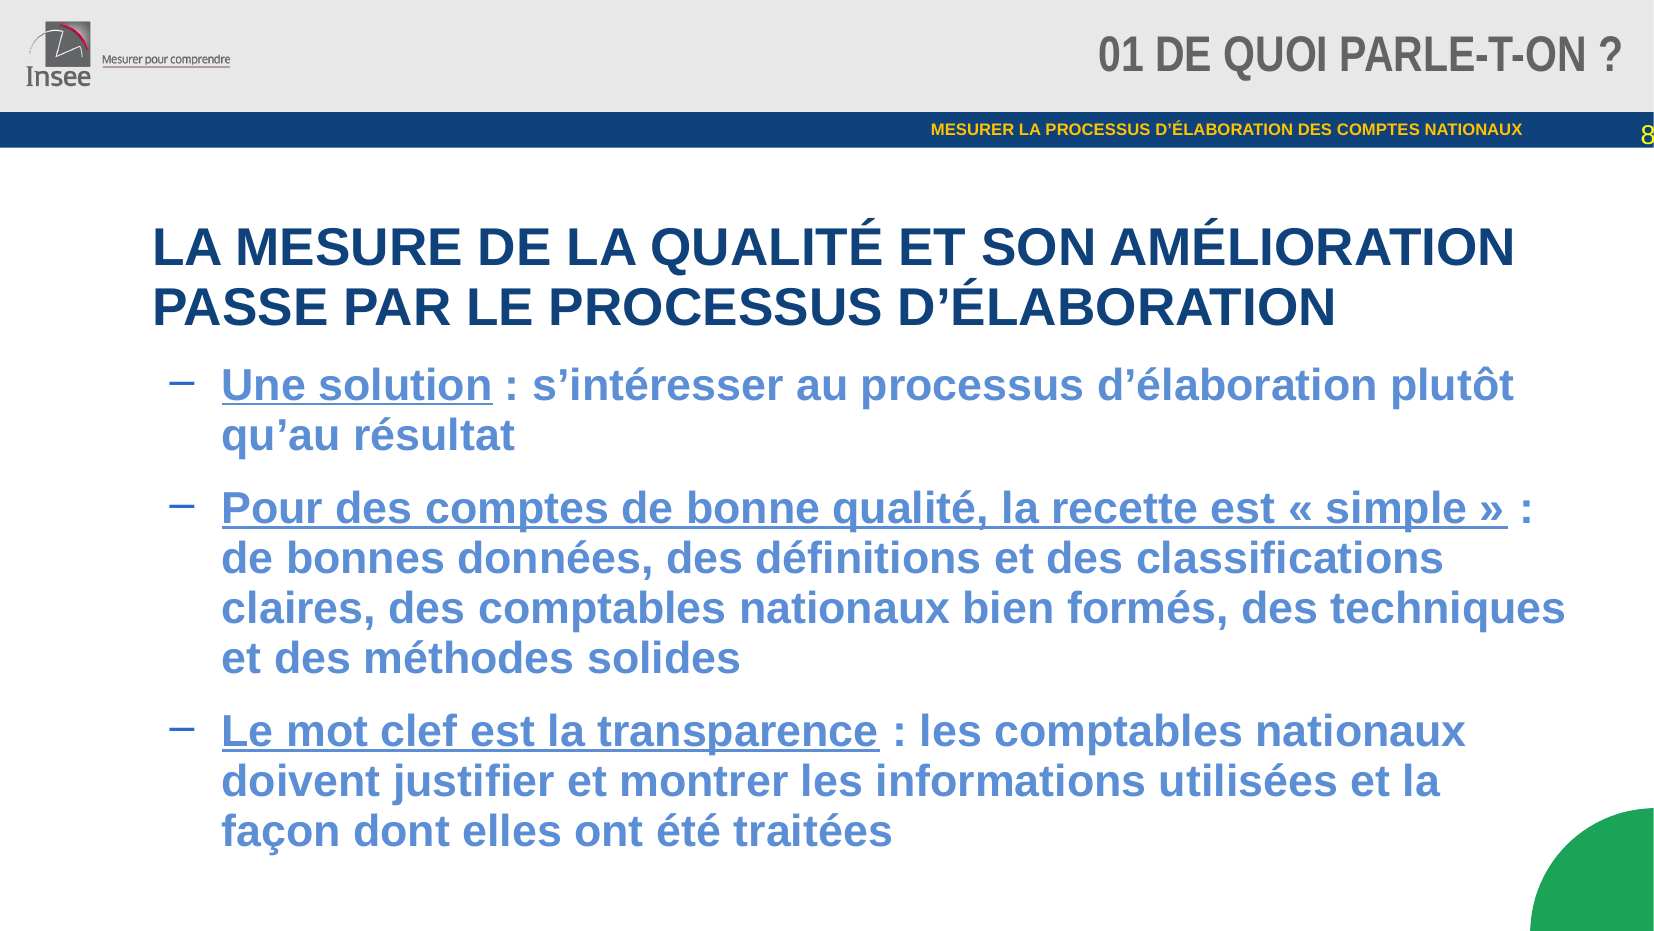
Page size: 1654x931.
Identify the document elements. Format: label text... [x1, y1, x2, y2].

picture [1530, 808, 1654, 931]
title 01 De quoi parle-t-on ? [265, 0, 1625, 107]
picture [23, 0, 230, 89]
list La mesure de la qualité et son amélioration passe par le processus d’élaboration Une solution : s’intéresser au processus d’élaboration plutôt qu’au résultat Pour des comptes de bonne qualité, la recette est « simple » : de bonnes données, des définitions et des classifications claires, des comptables nationaux bien formés, des techniques et des méthodes solides Le mot clef est la transparence : les comptables nationaux doivent justifier et montrer les informations utilisées et la façon dont elles ont été traitées [82, 217, 1571, 861]
